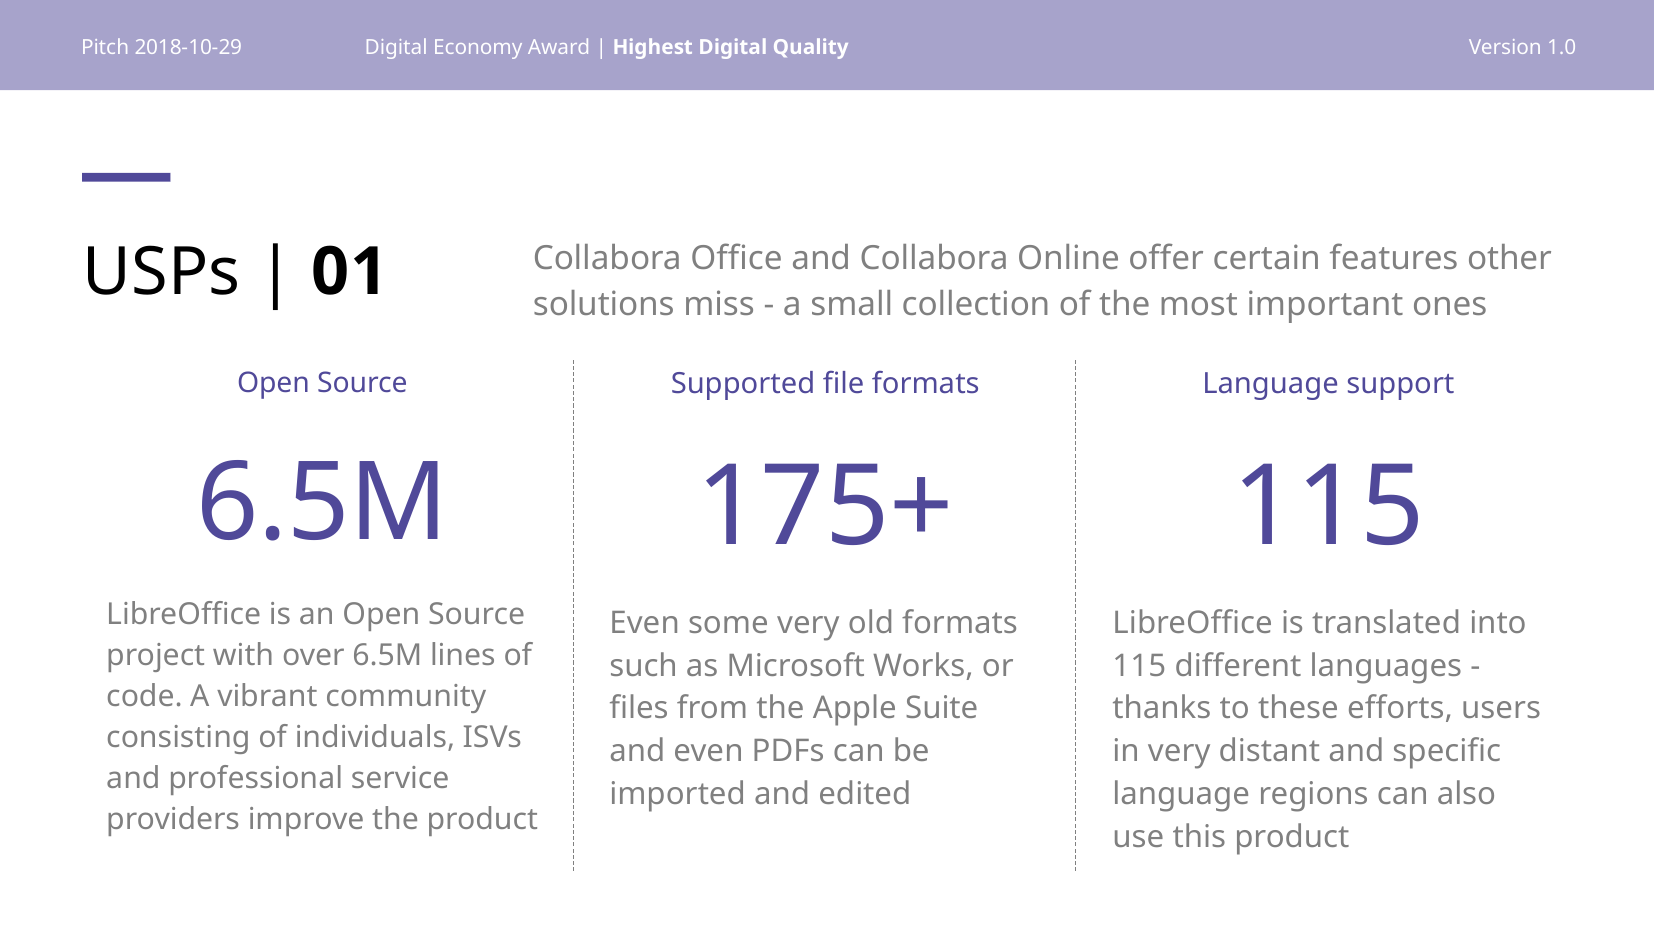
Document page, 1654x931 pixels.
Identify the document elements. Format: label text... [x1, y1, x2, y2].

title USPs | 01 [82, 208, 556, 329]
list Open Source 6.5M LibreOffice is an Open Source project with over 6.5M lines of code. A vibrant community consisting of individuals, ISVs and professional service providers improve the product [82, 362, 562, 871]
list Supported file formats 175+ Even some very old formats such as Microsoft Works, or files from the Apple Suite and even PDFs can be imported and edited [585, 362, 1065, 871]
text_box Collabora Office and Collabora Online offer certain features other solutions miss - a small collection of the most important ones [518, 226, 1569, 333]
list Language support 115 LibreOffice is translated into 115 different languages - thanks to these efforts, users in very distant and specific language regions can also use this product [1088, 362, 1569, 871]
